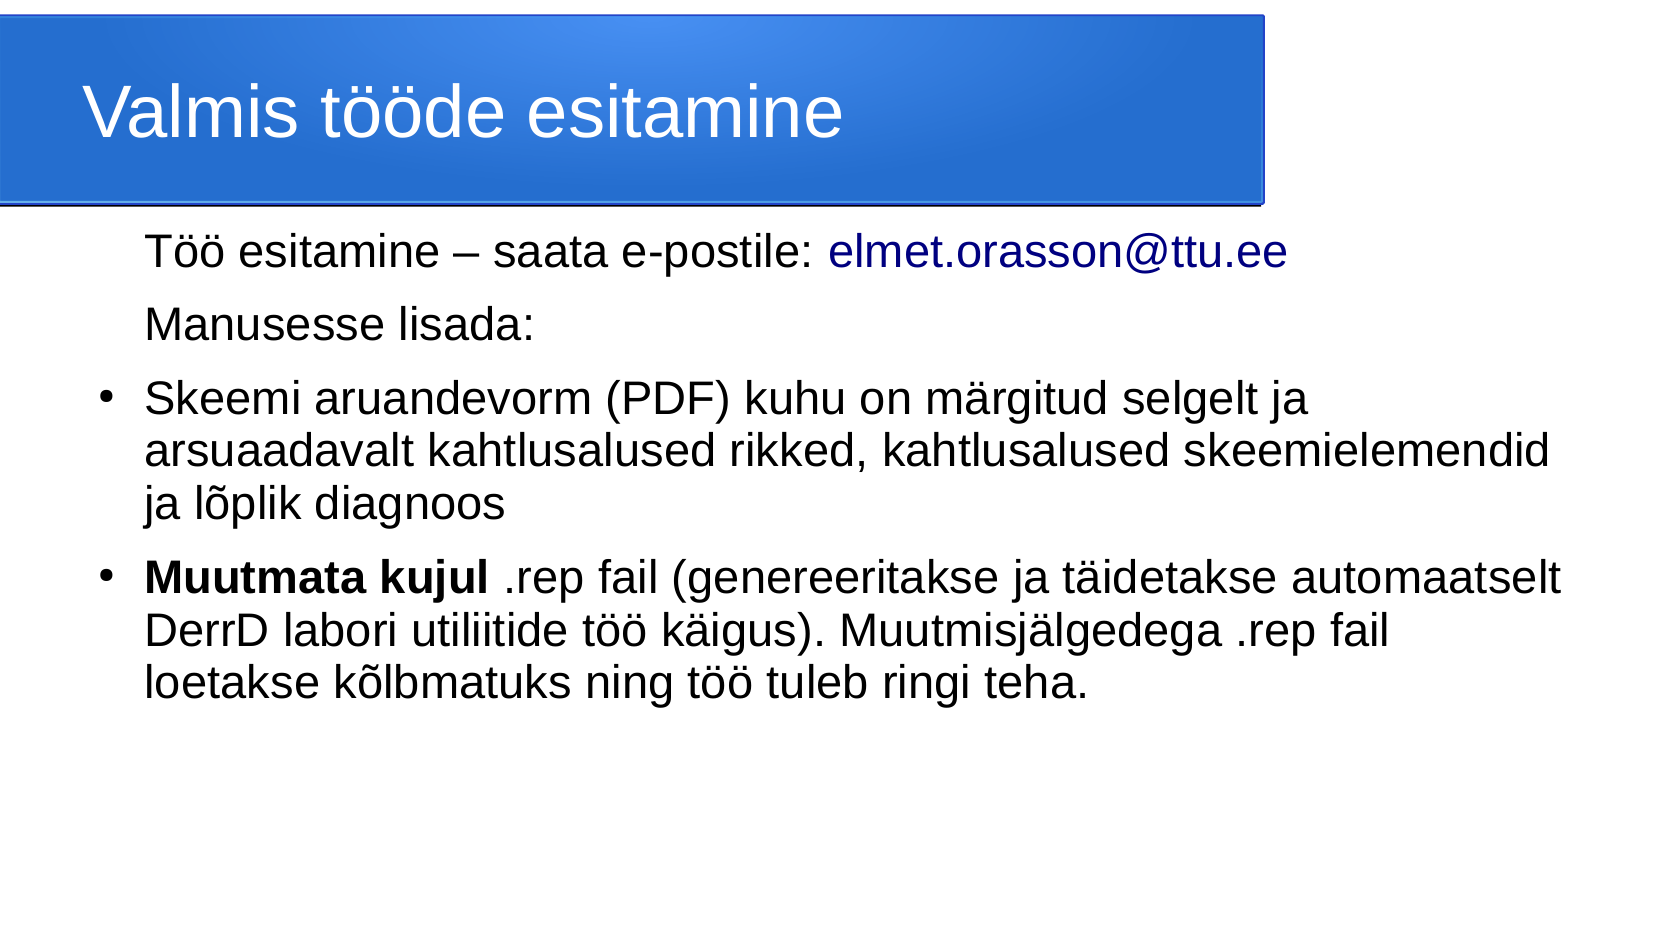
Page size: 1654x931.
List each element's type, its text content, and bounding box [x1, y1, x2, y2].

title Valmis tööde esitamine [82, 35, 1235, 189]
list Töö esitamine – saata e-postile: elmet.orasson@ttu.ee Manusesse lisada: Skeemi aruandevorm (PDF) kuhu on märgitud selgelt ja arsuaadavalt kahtlusalused rikked, kahtlusalused skeemielemendid ja lõplik diagnoos Muutmata kujul .rep fail (genereeritakse ja täidetakse automaatselt DerrD labori utiliitide töö käigus). Muutmisjälgedega .rep fail loetakse kõlbmatuks ning töö tuleb ringi teha. [82, 224, 1571, 764]
